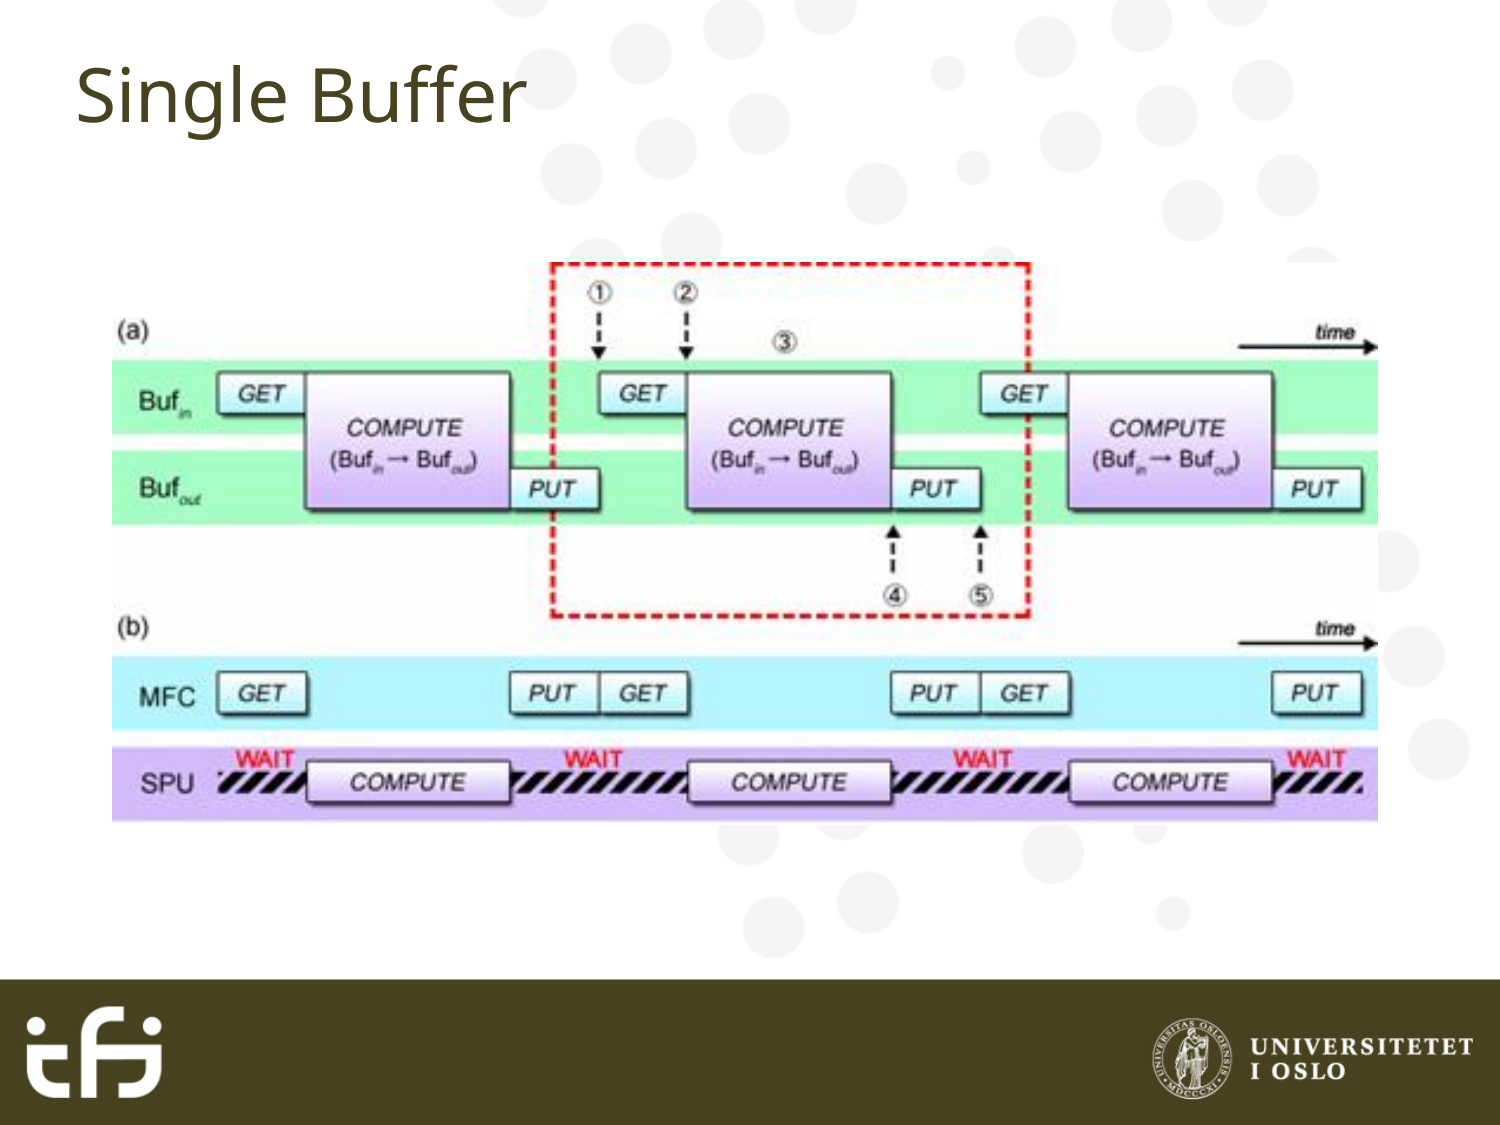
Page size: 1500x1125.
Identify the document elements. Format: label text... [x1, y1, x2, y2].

title Single Buffer [75, 47, 1426, 139]
picture [0, 0, 1500, 1125]
